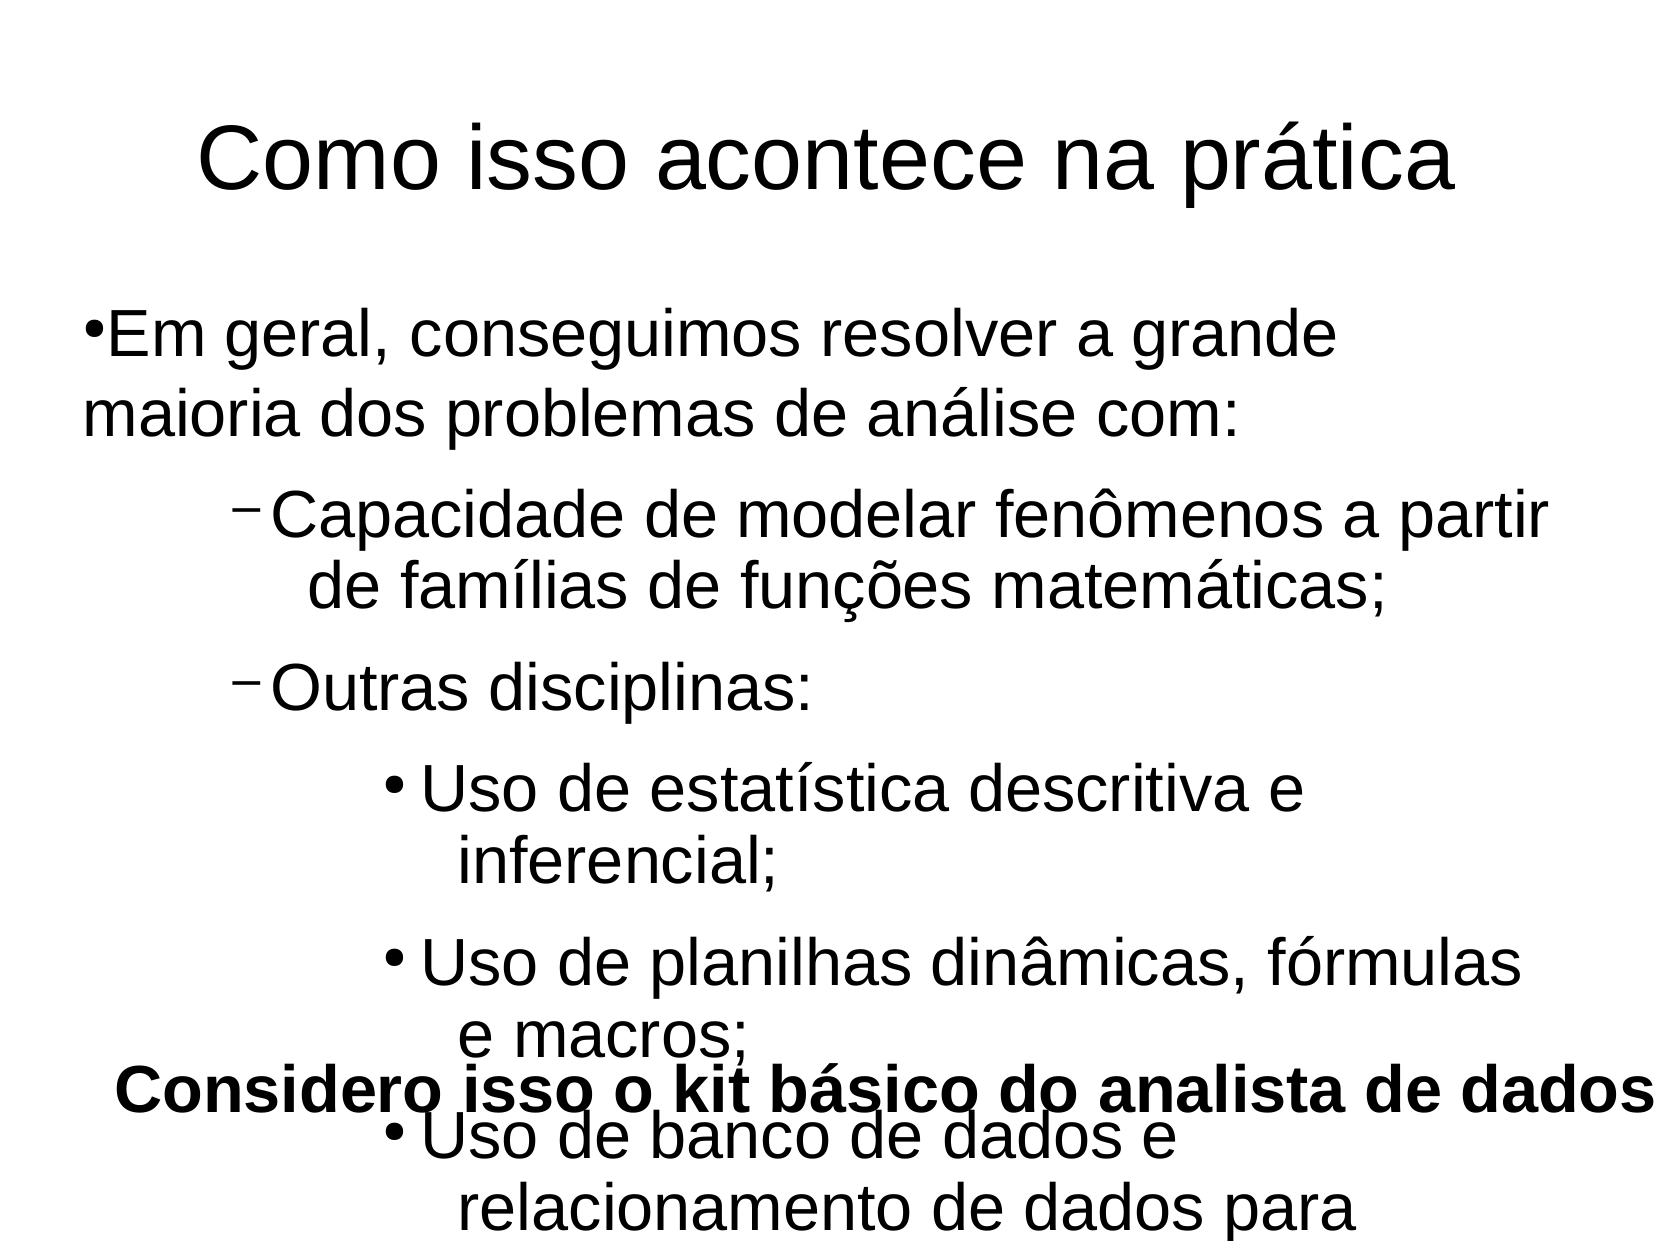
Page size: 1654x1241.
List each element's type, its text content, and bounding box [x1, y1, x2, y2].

text_box Considero isso o kit básico do analista de dados! [99, 1044, 1654, 1135]
list Em geral, conseguimos resolver a grande maioria dos problemas de análise com: Capacidade de modelar fenômenos a partir de famílias de funções matemáticas; Outras disciplinas: Uso de estatística descritiva e inferencial; Uso de planilhas dinâmicas, fórmulas e macros; Uso de banco de dados e relacionamento de dados para sínteses e filtros. [82, 290, 1571, 1010]
title Como isso acontece na prática [82, 49, 1571, 257]
